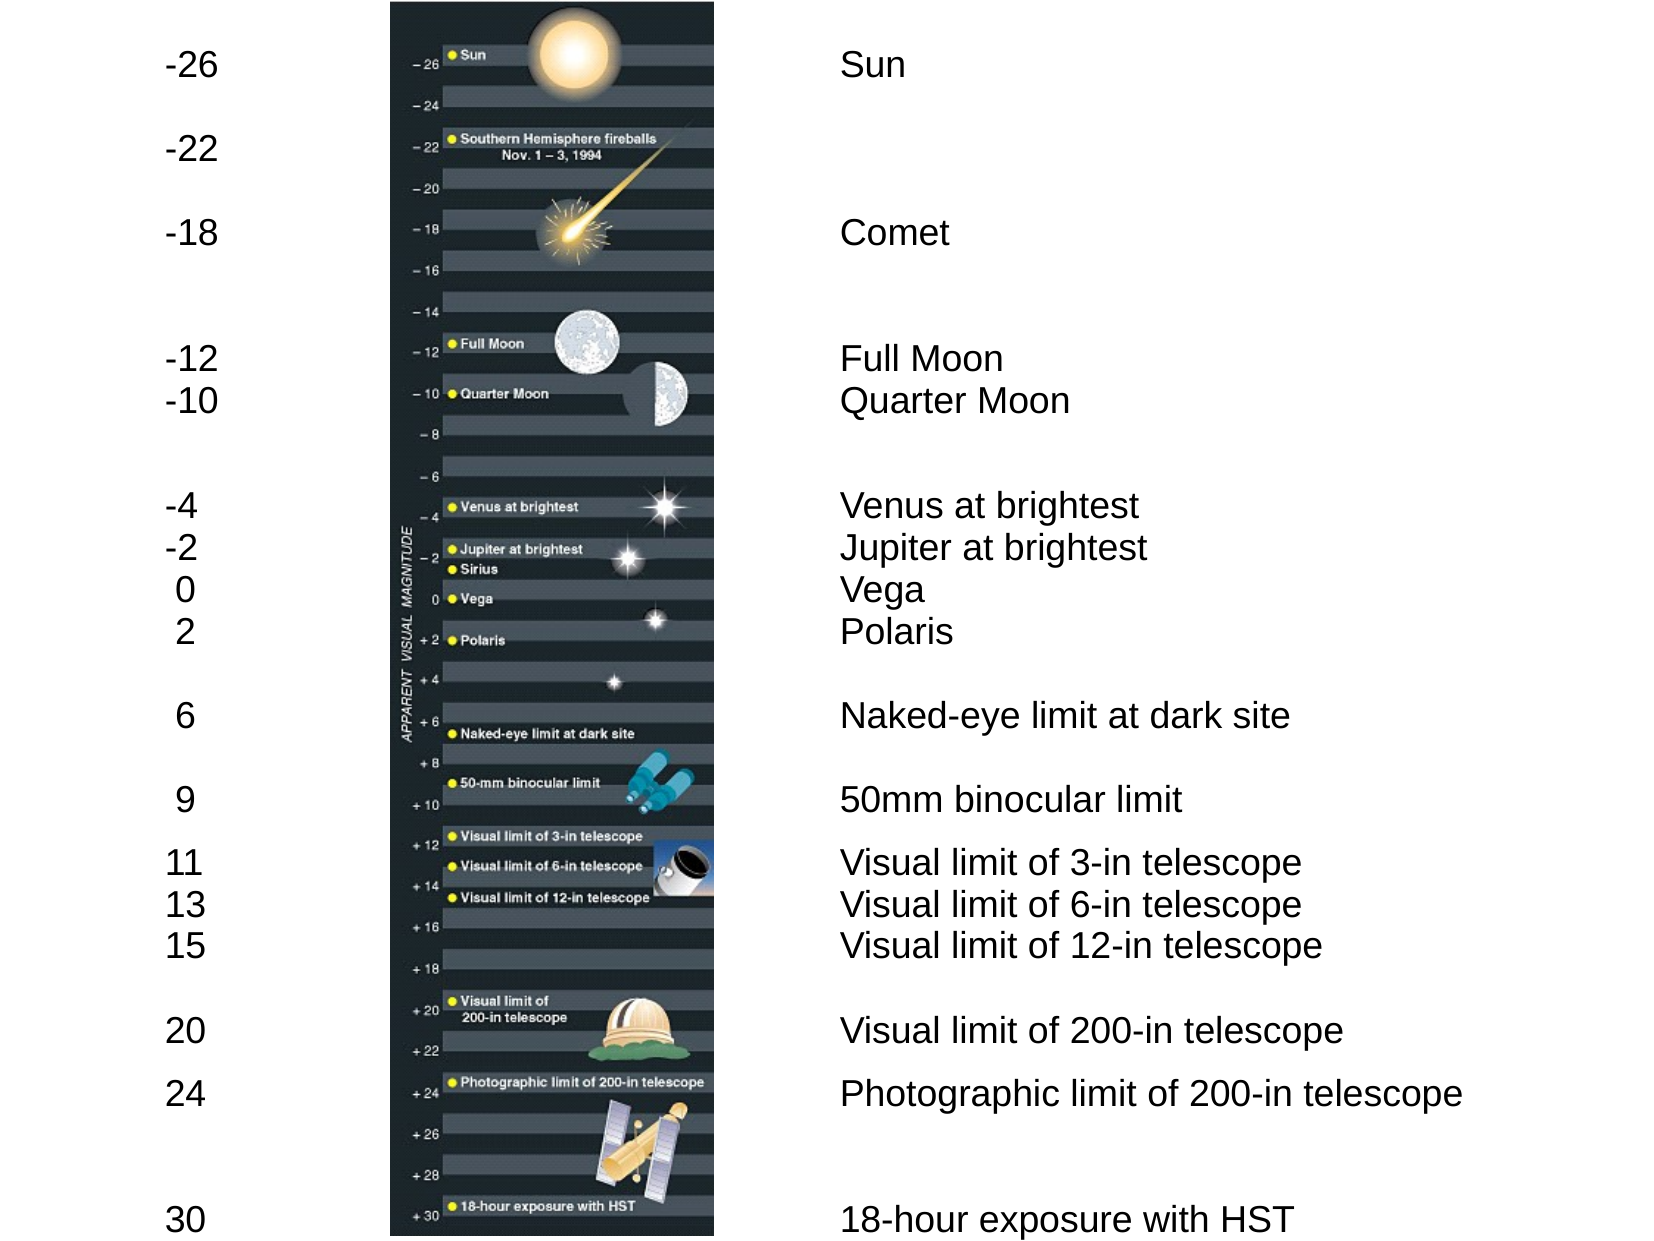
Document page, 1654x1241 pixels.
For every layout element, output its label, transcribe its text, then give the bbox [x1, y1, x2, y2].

picture [390, 0, 714, 1236]
text_box Sun Comet Full Moon Quarter Moon Venus at brightest Jupiter at brightest Vega Polaris Naked-eye limit at dark site 50mm binocular limit Visual limit of 3-in telescope Visual limit of 6-in telescope Visual limit of 12-in telescope Visual limit of 200-in telescope Photographic limit of 200-in telescope 18-hour exposure with HST [825, 35, 1538, 1241]
text_box -26 -22 -18 -12 -10 -4 -2 0 2 6 9 11 13 15 20 24 30 [150, 35, 338, 1241]
